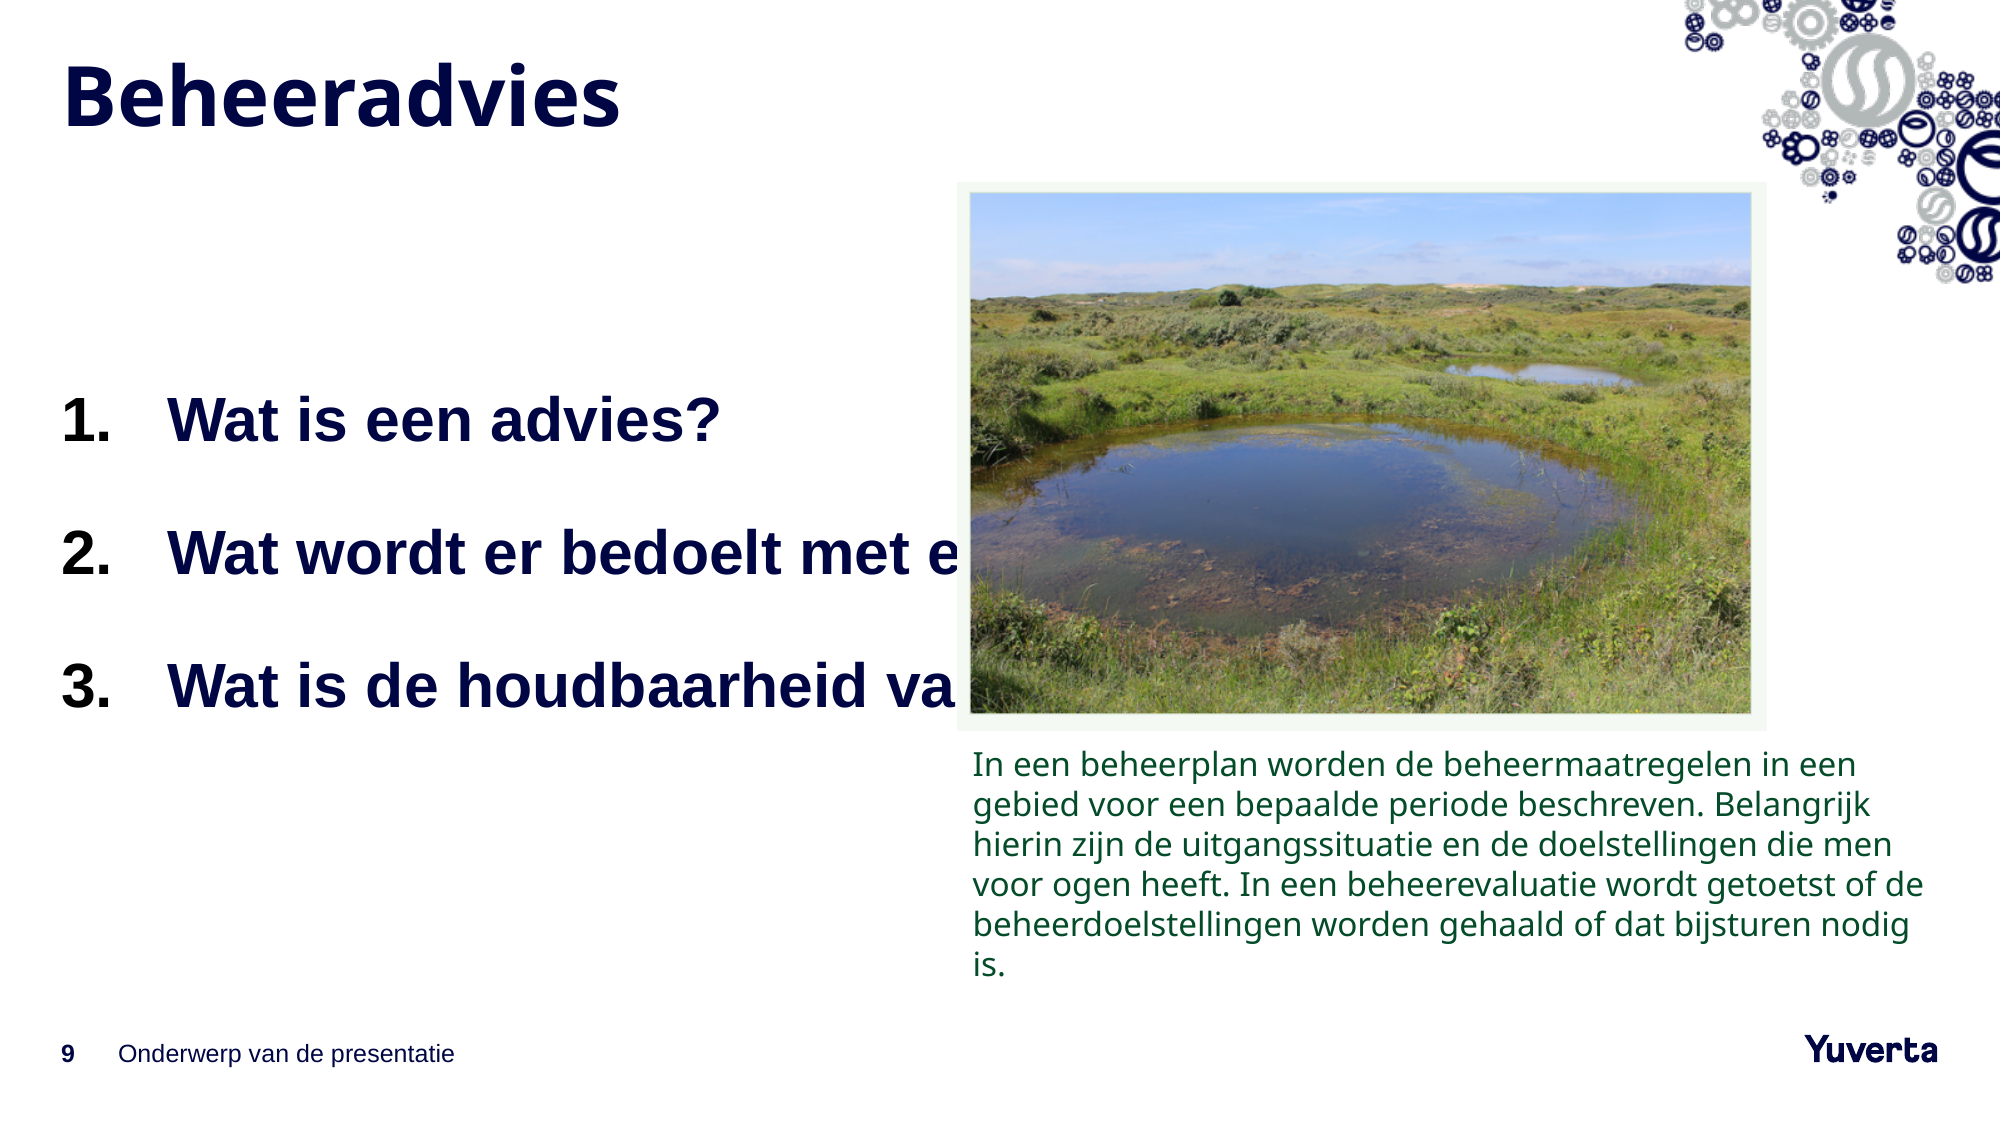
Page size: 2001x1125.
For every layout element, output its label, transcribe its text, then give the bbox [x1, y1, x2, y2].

list Wat is een advies? Wat wordt er bedoelt met een beheeradvies? Wat is de houdbaarheid van een beheeradvies [60, 280, 1781, 1006]
picture [957, 182, 1767, 731]
text_box In een beheerplan worden de beheermaatregelen in een gebied voor een bepaalde periode beschreven. Belangrijk hierin zijn de uitgangssituatie en de doelstellingen die men voor ogen heeft. In een beheerevaluatie wordt getoetst of de beheerdoelstellingen worden gehaald of dat bijsturen nodig is. [957, 736, 1959, 954]
text_box ‹nr.› [60, 1037, 113, 1074]
text_box Onderwerp van de presentatie [118, 1037, 987, 1074]
title Beheeradvies [60, 48, 1745, 240]
